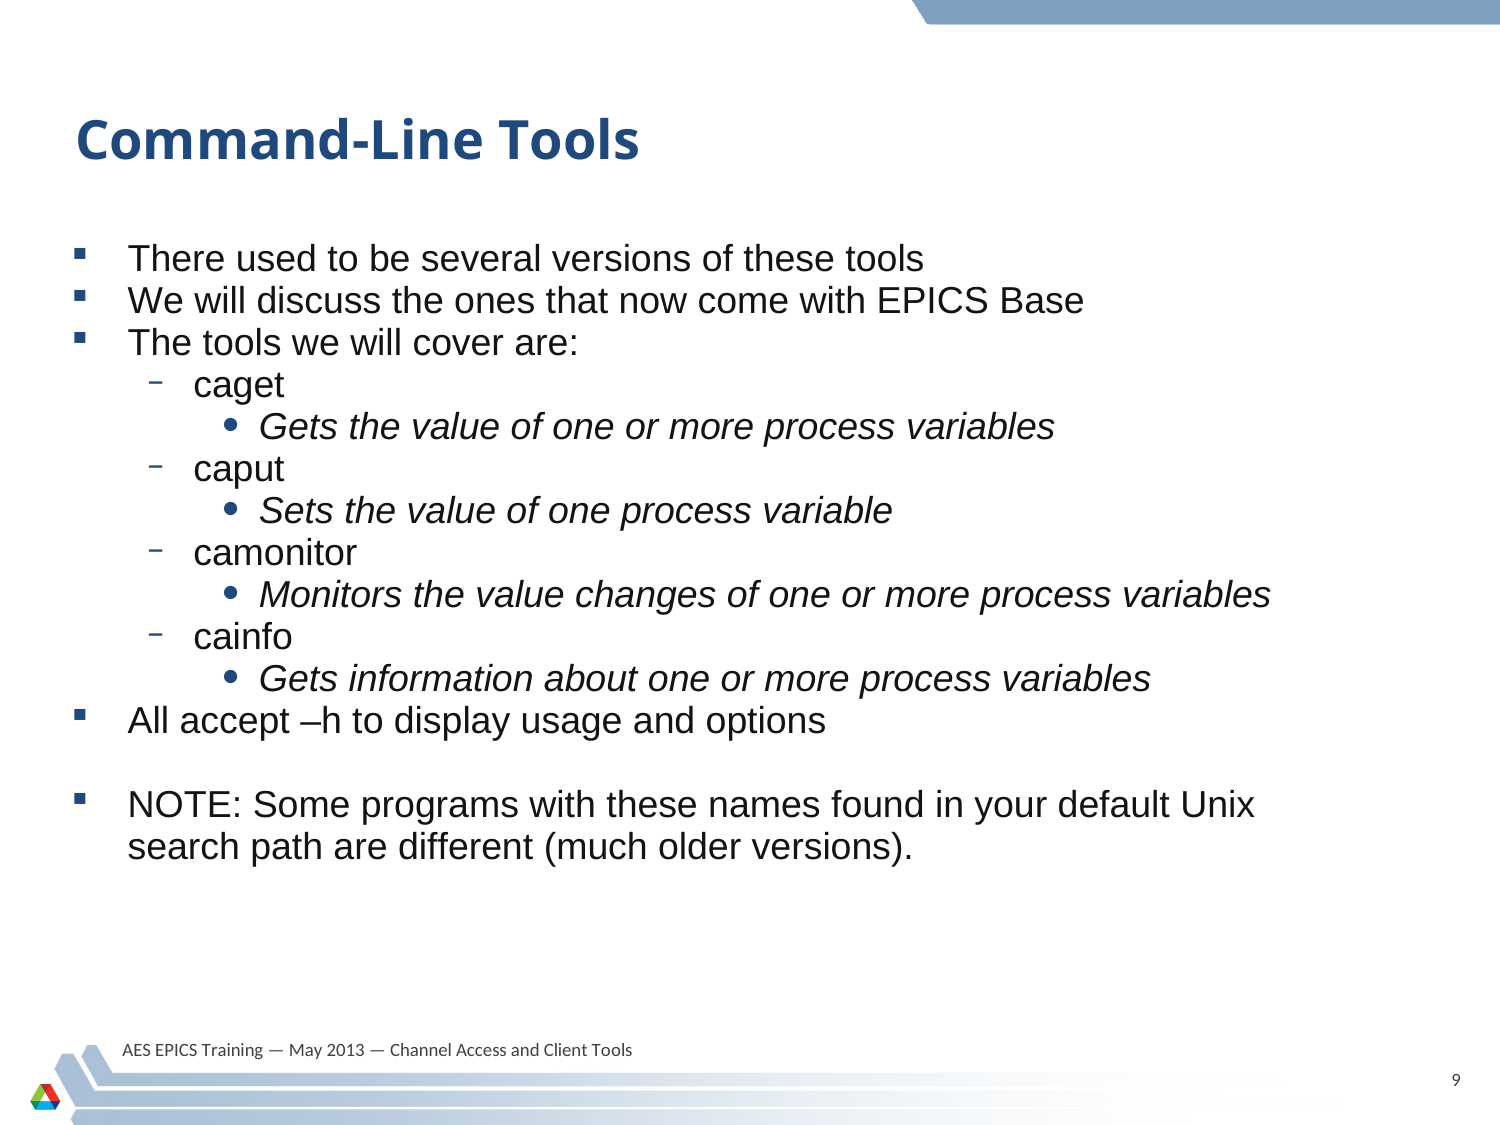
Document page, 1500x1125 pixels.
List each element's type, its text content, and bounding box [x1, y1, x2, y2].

title Command-Line Tools [75, 45, 1426, 233]
picture [0, 1037, 1500, 1125]
picture [0, 0, 1500, 26]
list There used to be several versions of these tools We will discuss the ones that now come with EPICS Base The tools we will cover are: caget Gets the value of one or more process variables caput Sets the value of one process variable camonitor Monitors the value changes of one or more process variables cainfo Gets information about one or more process variables All accept –h to display usage and options NOTE: Some programs with these names found in your default Unix search path are different (much older versions). [56, 229, 1359, 875]
